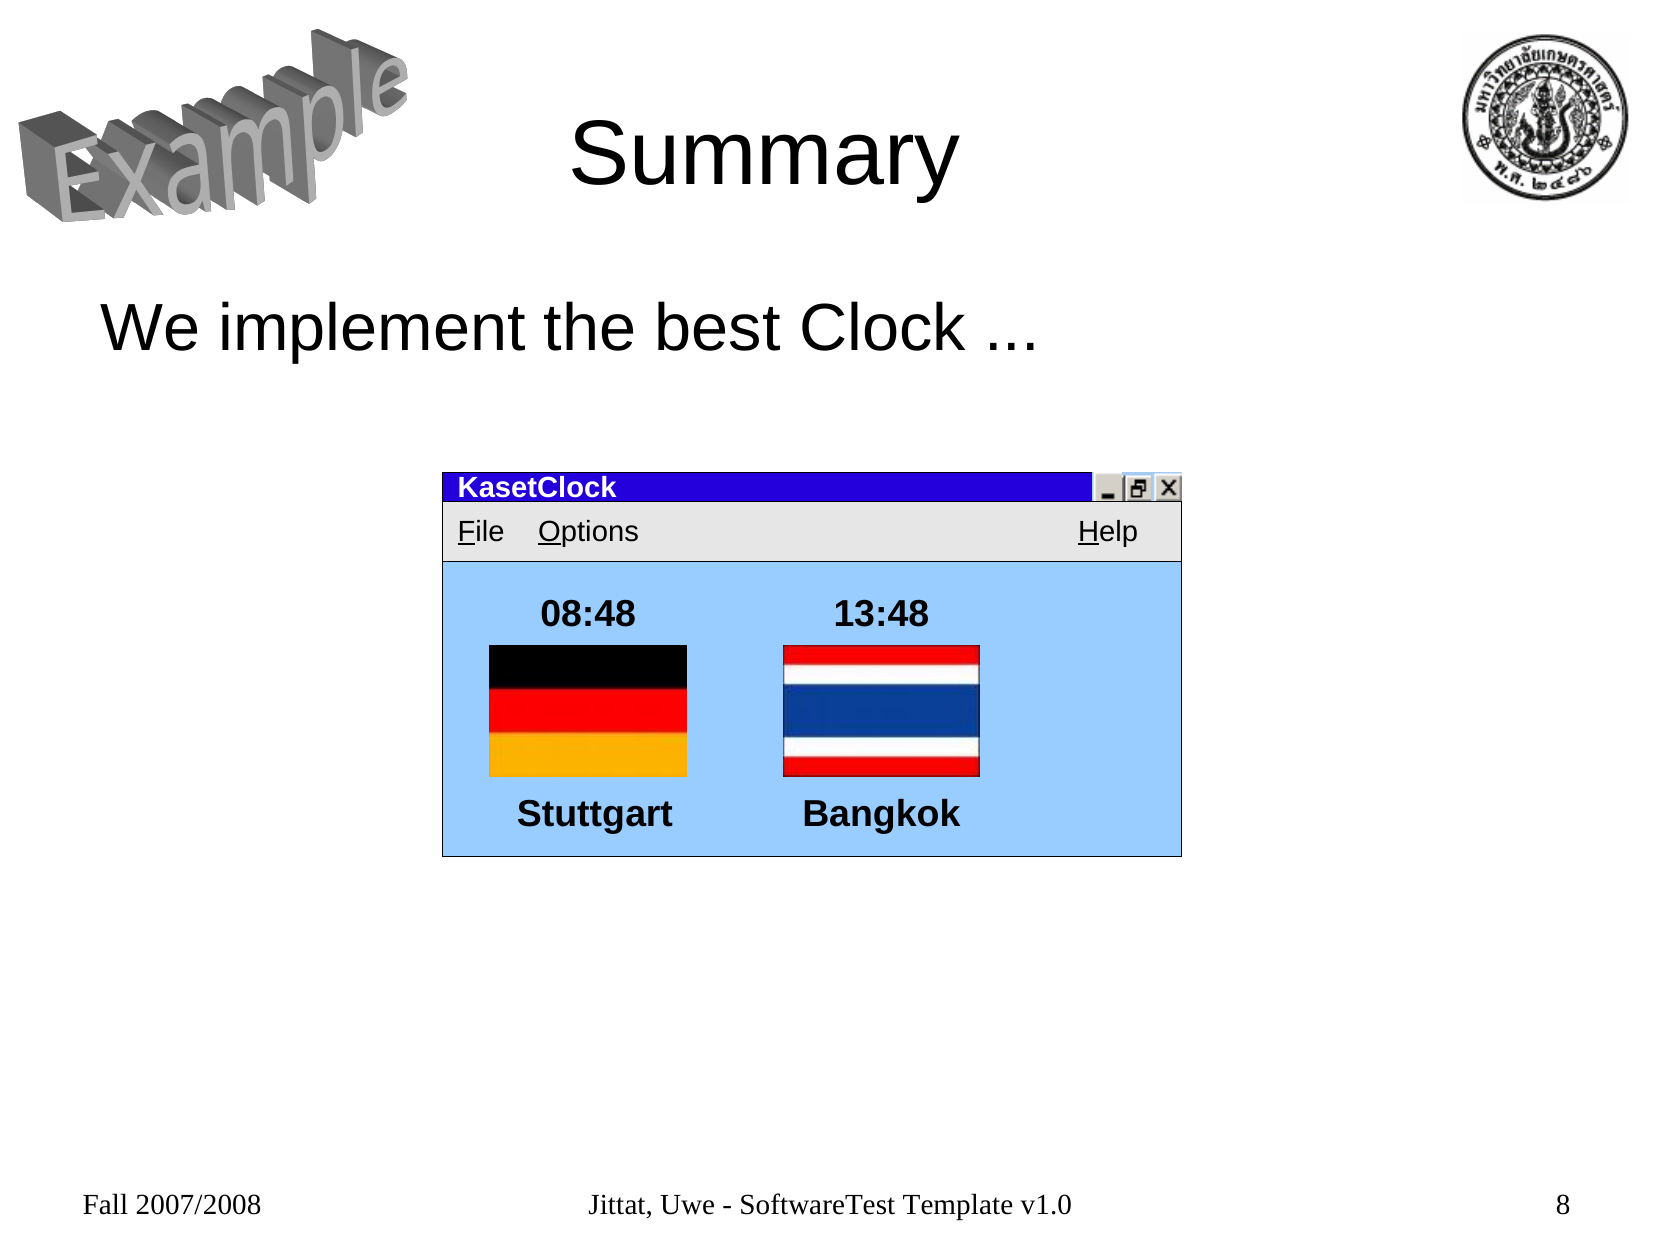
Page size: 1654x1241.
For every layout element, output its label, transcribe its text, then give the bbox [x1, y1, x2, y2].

list We implement the best Clock ... [82, 290, 1571, 1094]
text_box Stuttgart [502, 785, 688, 844]
picture [783, 645, 980, 777]
text_box File Options Help [442, 501, 1182, 562]
text_box 08:48 [525, 584, 651, 643]
text_box 13:48 [818, 584, 944, 643]
text_box Bangkok [787, 785, 976, 844]
picture [489, 645, 687, 777]
picture [1461, 33, 1630, 205]
title Summary [82, 49, 1447, 257]
